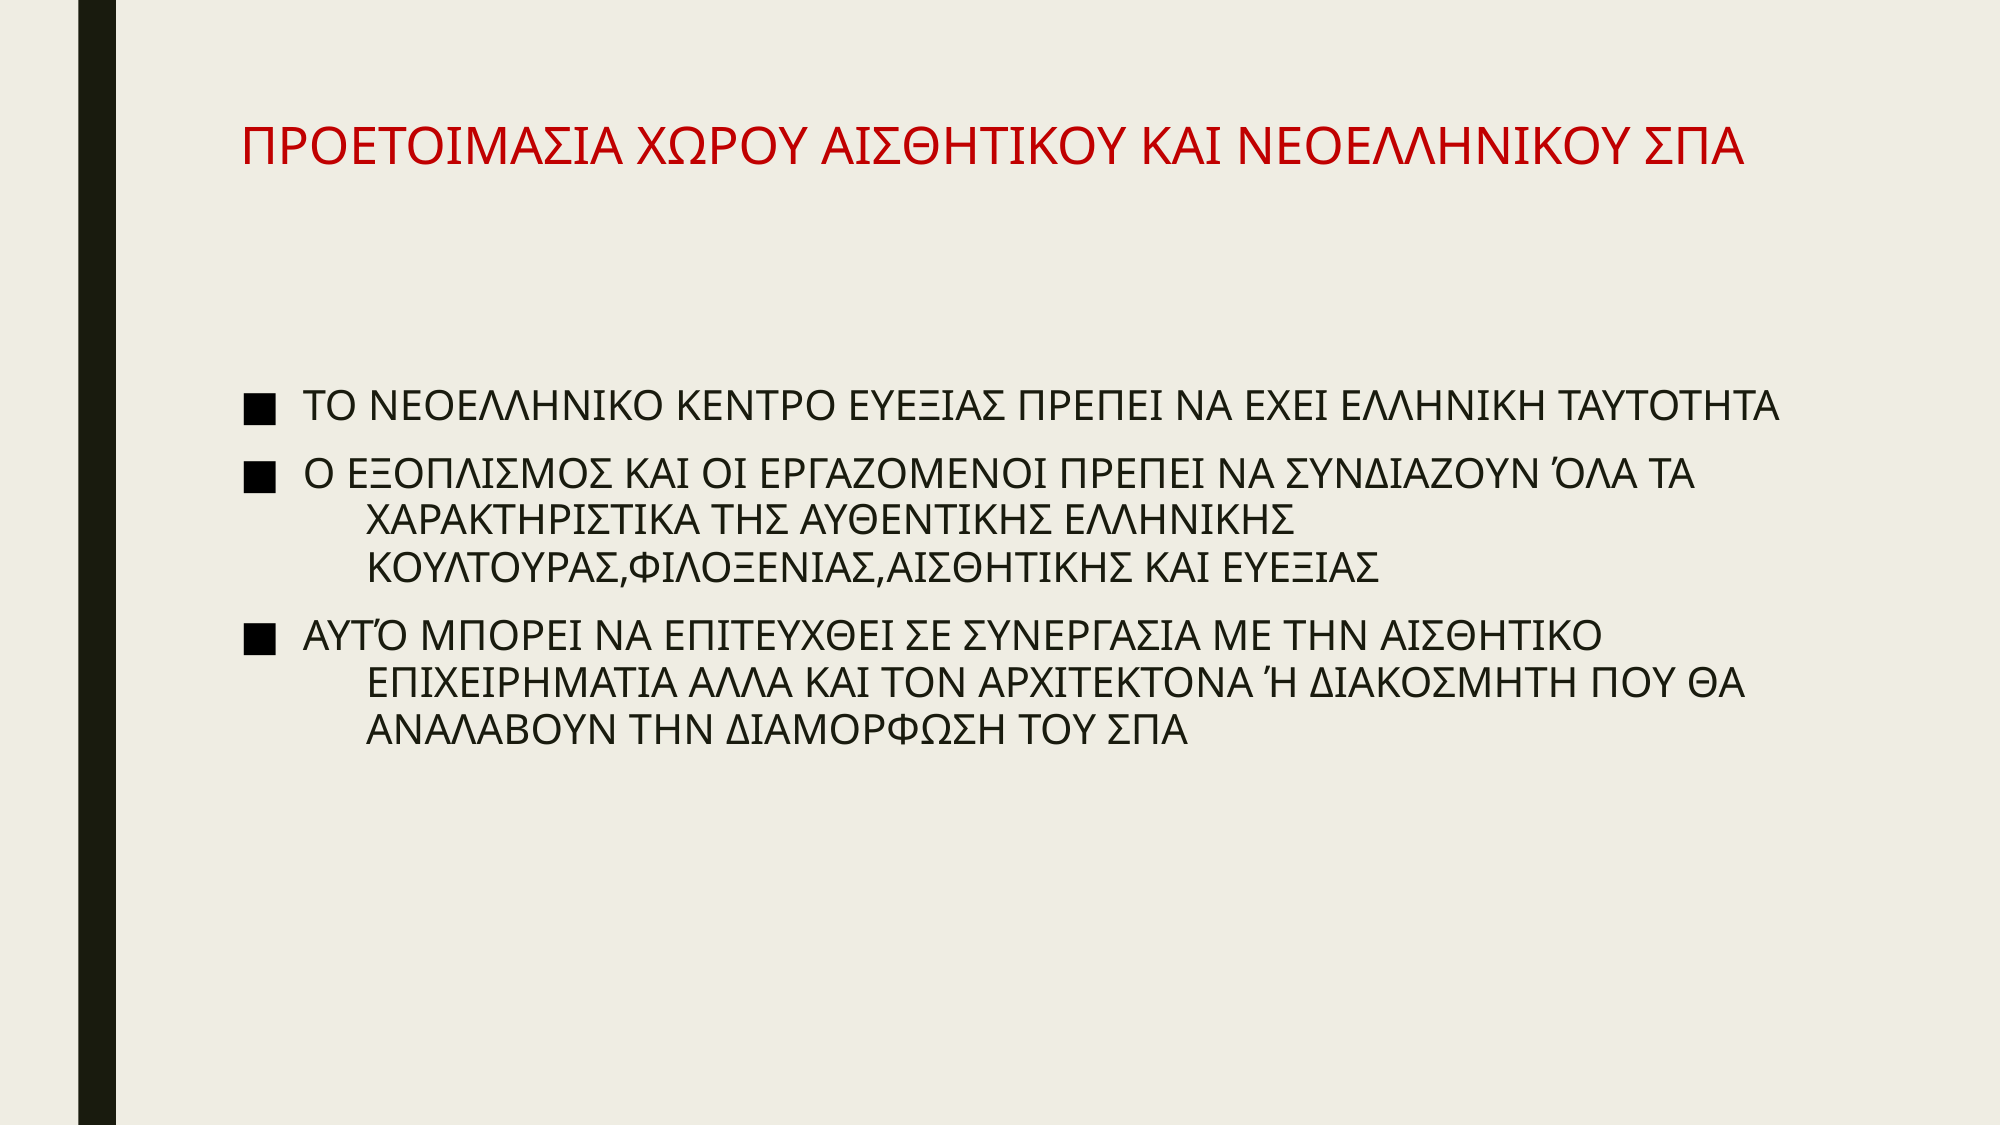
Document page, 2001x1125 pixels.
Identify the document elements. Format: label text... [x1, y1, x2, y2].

list ΤΟ ΝΕΟΕΛΛΗΝΙΚΟ ΚΕΝΤΡΟ ΕΥΕΞΙΑΣ ΠΡΕΠΕΙ ΝΑ ΕΧΕΙ ΕΛΛΗΝΙΚΗ ΤΑΥΤΟΤΗΤΑ Ο ΕΞΟΠΛΙΣΜΟΣ ΚΑΙ ΟΙ ΕΡΓΑΖΟΜΕΝΟΙ ΠΡΕΠΕΙ ΝΑ ΣΥΝΔΙΑΖΟΥΝ ΌΛΑ ΤΑ ΧΑΡΑΚΤΗΡΙΣΤΙΚΑ ΤΗΣ ΑΥΘΕΝΤΙΚΗΣ ΕΛΛΗΝΙΚΗΣ ΚΟΥΛΤΟΥΡΑΣ,ΦΙΛΟΞΕΝΙΑΣ,ΑΙΣΘΗΤΙΚΗΣ ΚΑΙ ΕΥΕΞΙΑΣ ΑΥΤΌ ΜΠΟΡΕΙ ΝΑ ΕΠΙΤΕΥΧΘΕΙ ΣΕ ΣΥΝΕΡΓΑΣΙΑ ΜΕ ΤΗΝ ΑΙΣΘΗΤΙΚΟ ΕΠΙΧΕΙΡΗΜΑΤΙΑ ΑΛΛΑ ΚΑΙ ΤΟΝ ΑΡΧΙΤΕΚΤΟΝΑ Ή ΔΙΑΚΟΣΜΗΤΗ ΠΟΥ ΘΑ ΑΝΑΛΑΒΟΥΝ ΤΗΝ ΔΙΑΜΟΡΦΩΣΗ ΤΟΥ ΣΠΑ [225, 375, 1801, 895]
title ΠΡΟΕΤΟΙΜΑΣΙΑ ΧΩΡΟΥ ΑΙΣΘΗΤΙΚΟΥ ΚΑΙ ΝΕΟΕΛΛΗΝΙΚΟΥ ΣΠΑ [225, 112, 1801, 235]
